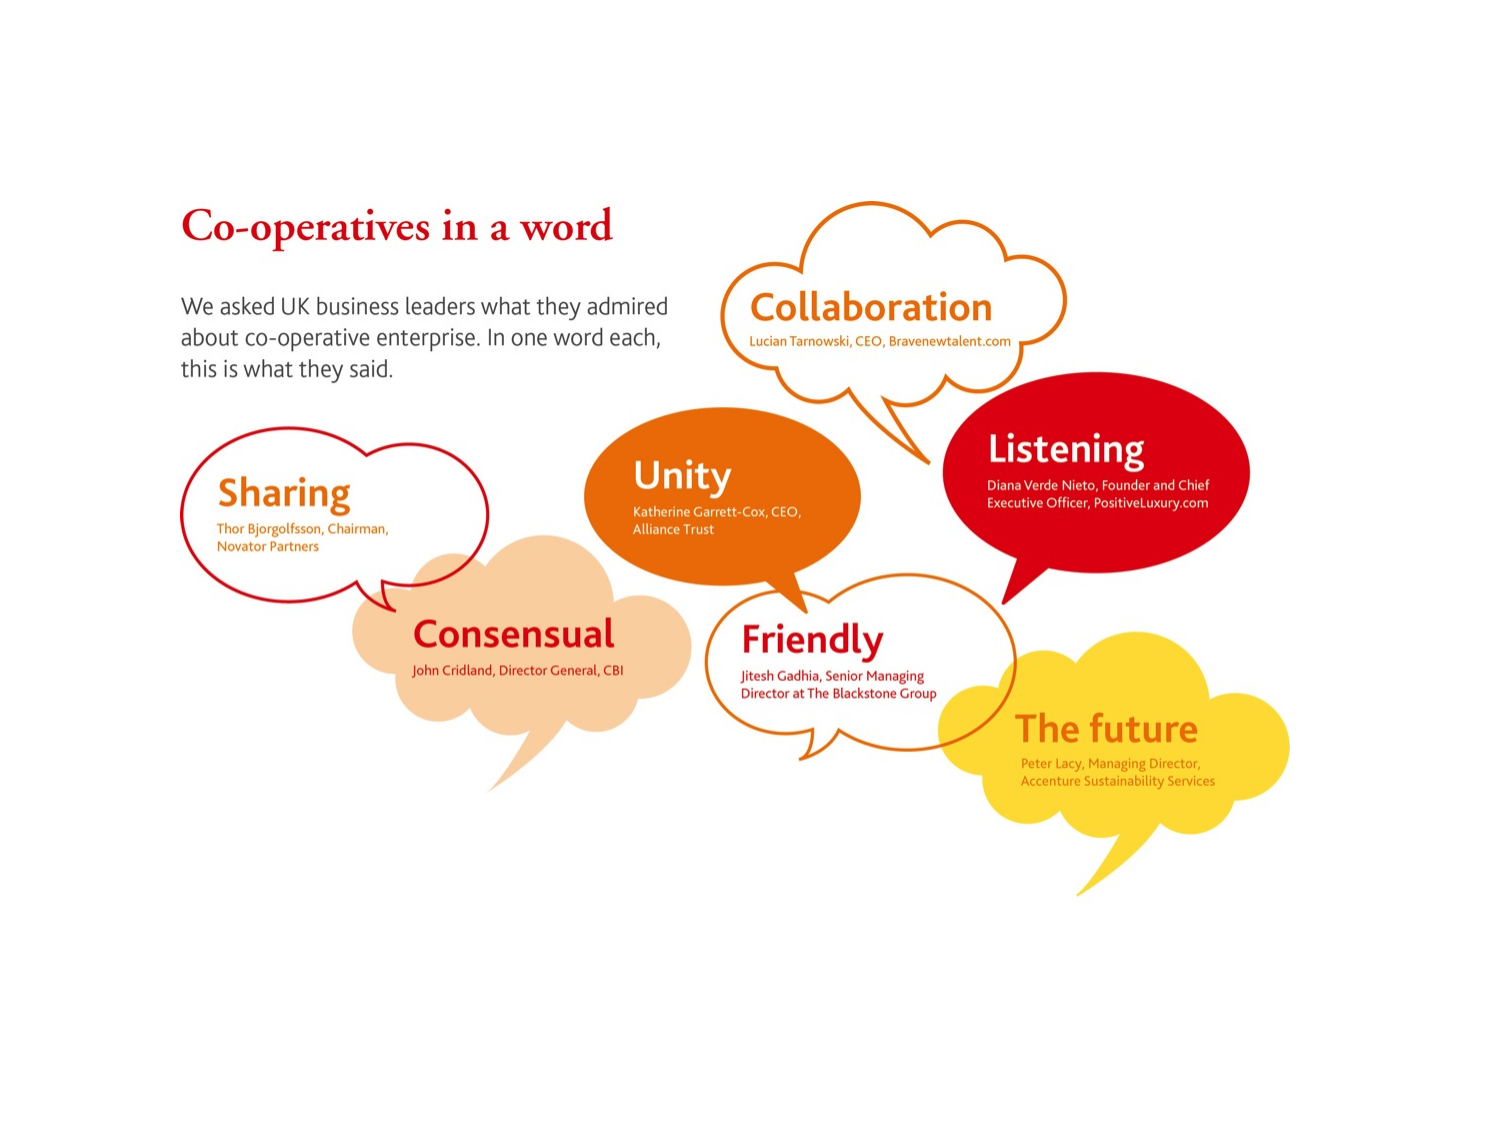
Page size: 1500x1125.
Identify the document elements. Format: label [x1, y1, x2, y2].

picture [180, 201, 1290, 990]
